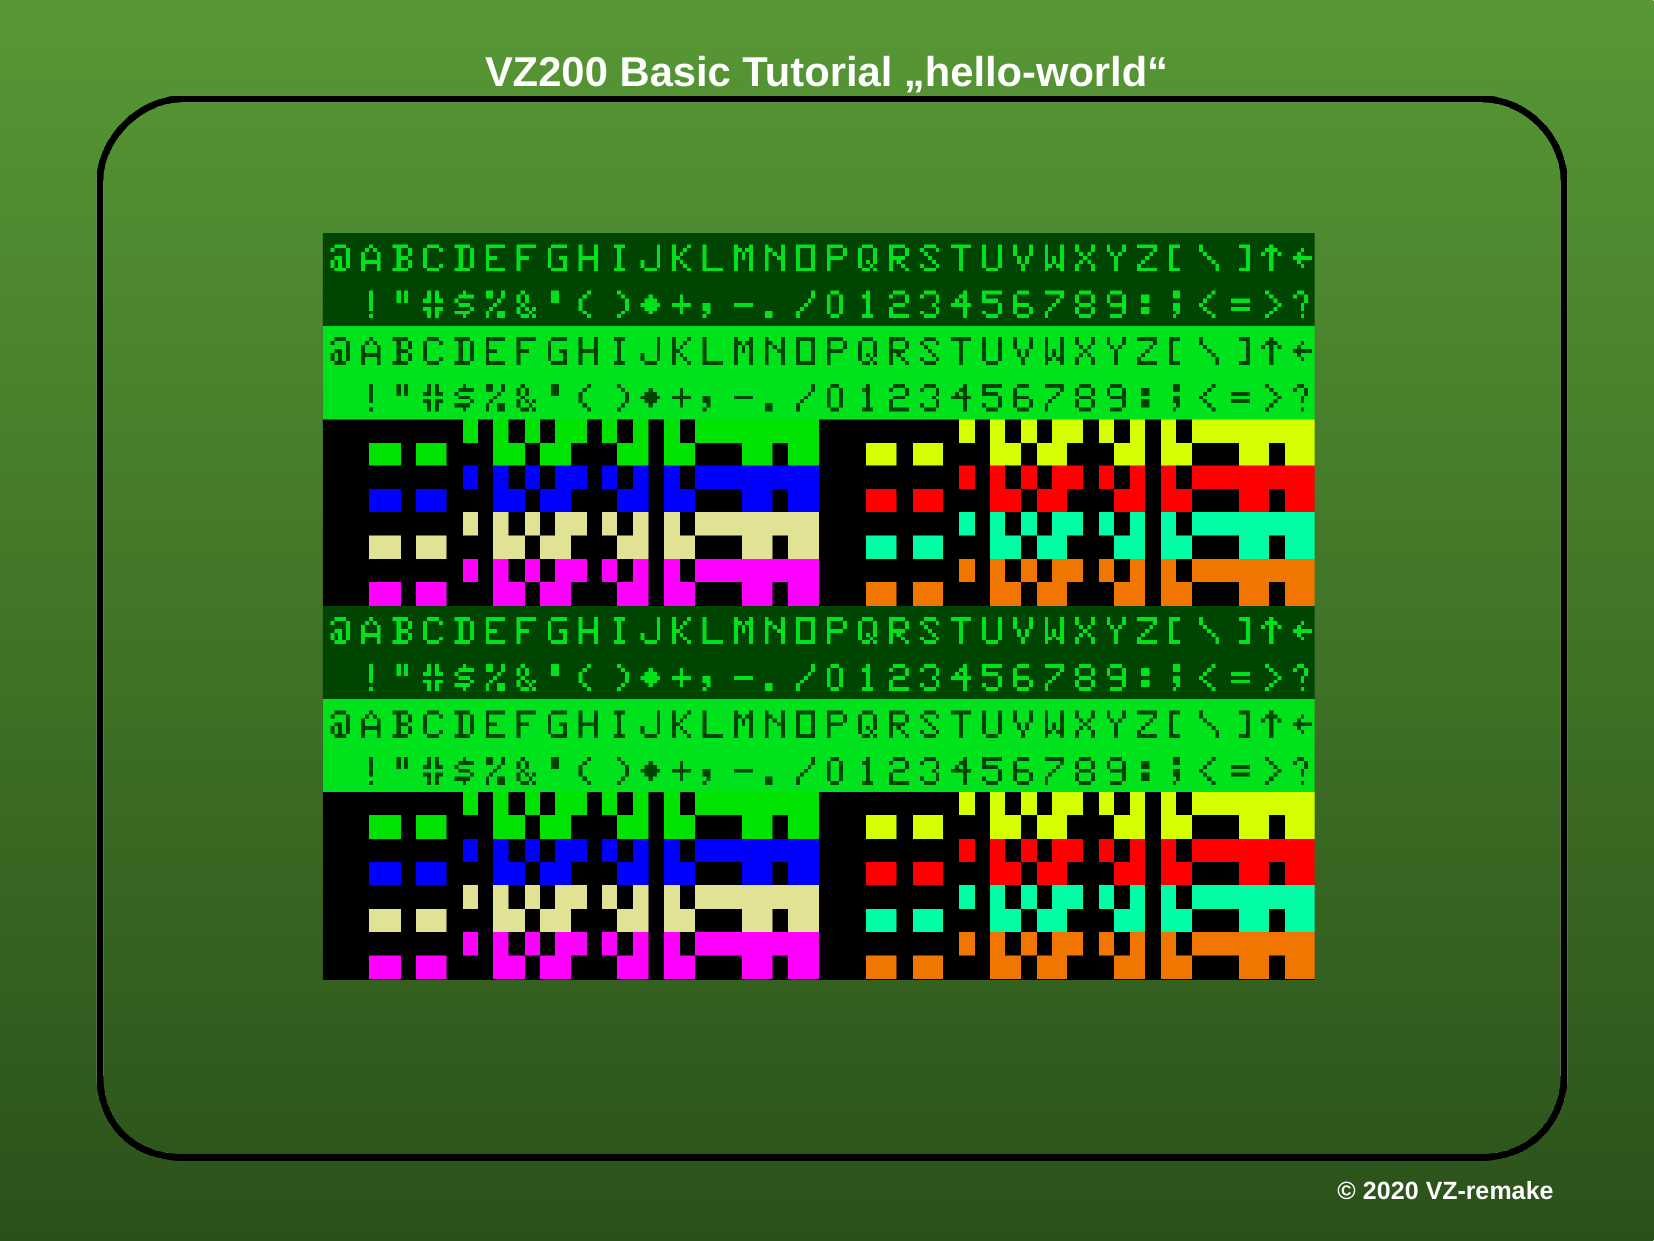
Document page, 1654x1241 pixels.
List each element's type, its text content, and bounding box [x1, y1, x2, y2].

title VZ200 Basic Tutorial „hello-world“ [82, 48, 1571, 96]
picture [1339, 1183, 1354, 1198]
picture [1408, 1184, 1413, 1196]
picture [1380, 1184, 1385, 1196]
picture [59, 58, 1607, 1199]
picture [1502, 1188, 1506, 1199]
